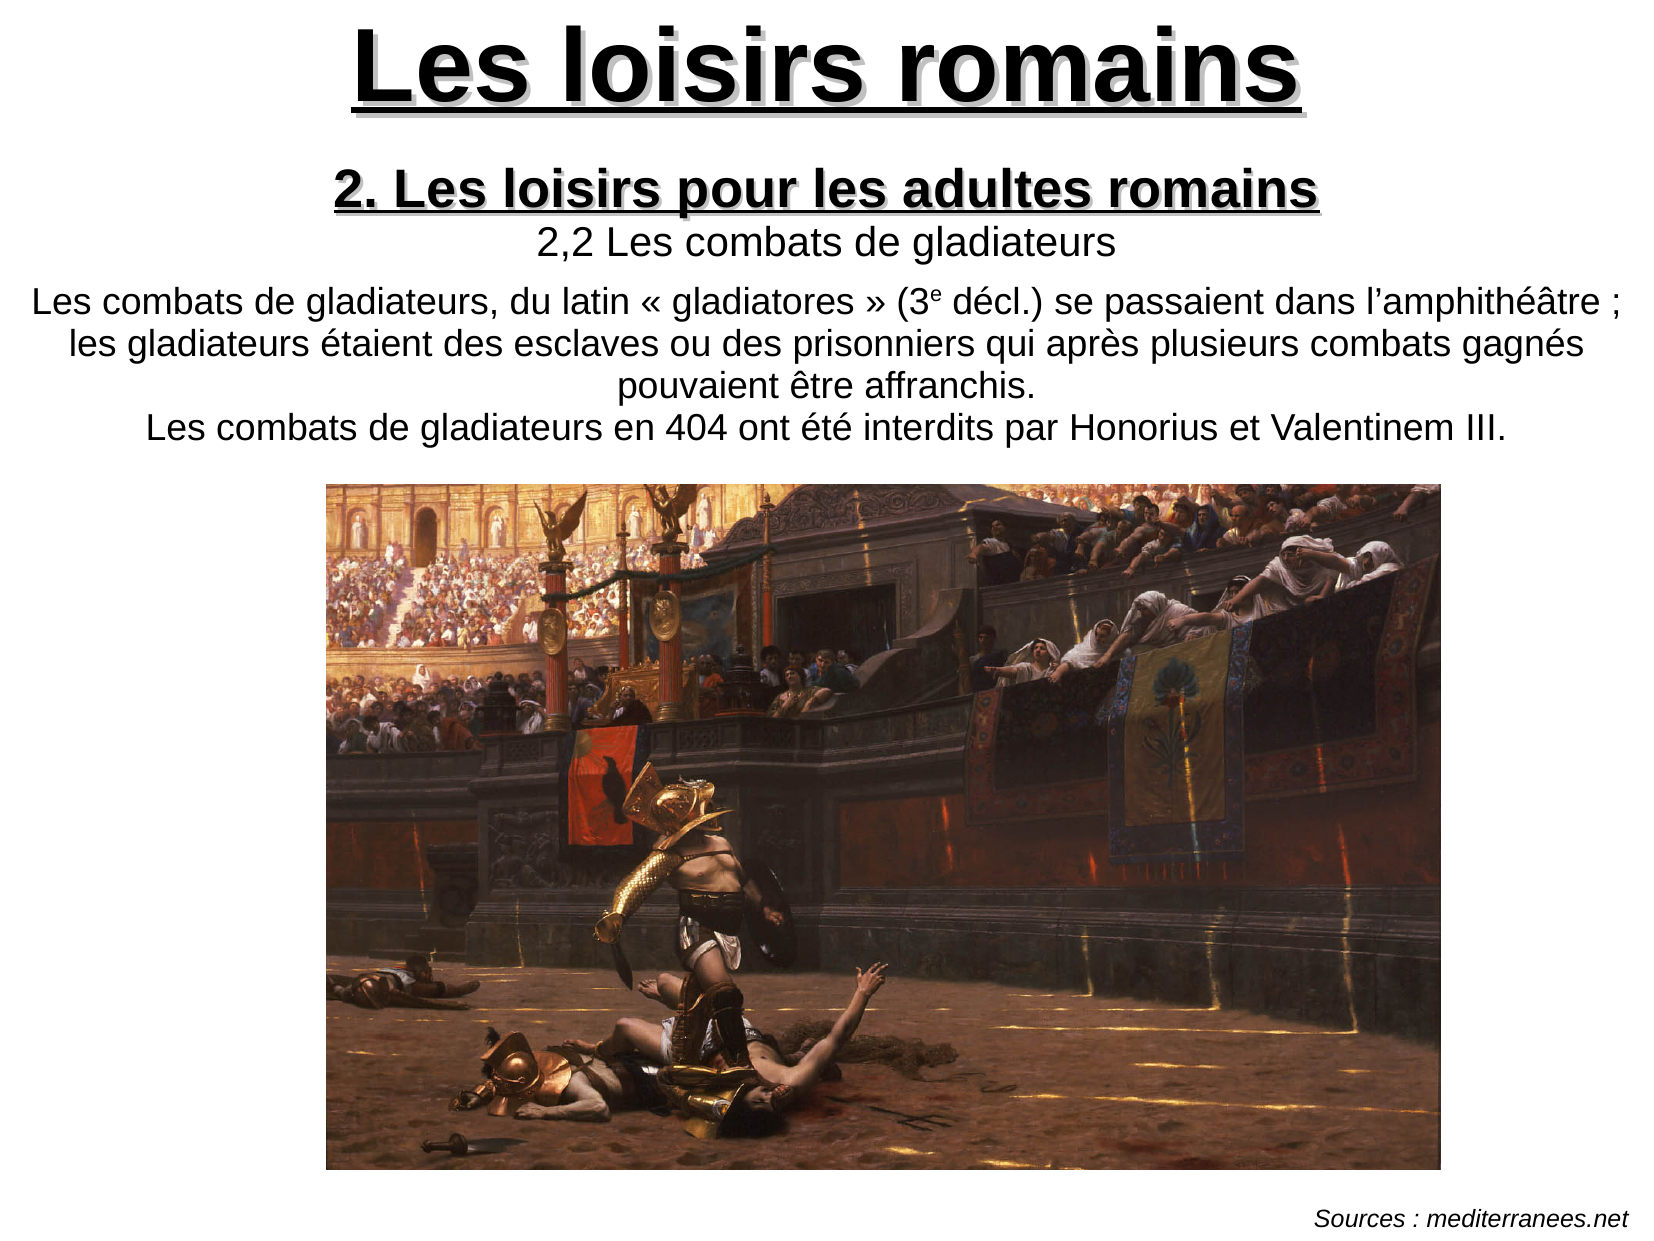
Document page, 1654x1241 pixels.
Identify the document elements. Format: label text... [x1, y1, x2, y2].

picture [326, 484, 1441, 1170]
text_box Les combats de gladiateurs, du latin « gladiatores » (3e décl.) se passaient dans l’amphithéâtre ; les gladiateurs étaient des esclaves ou des prisonniers qui après plusieurs combats gagnés pouvaient être affranchis. Les combats de gladiateurs en 404 ont été interdits par Honorius et Valentinem III. [0, 272, 1654, 624]
text_box Les loisirs romains 2. Les loisirs pour les adultes romains 2,2 Les combats de gladiateurs [0, 0, 1654, 272]
text_box Sources : mediterranees.net [1263, 1197, 1654, 1241]
